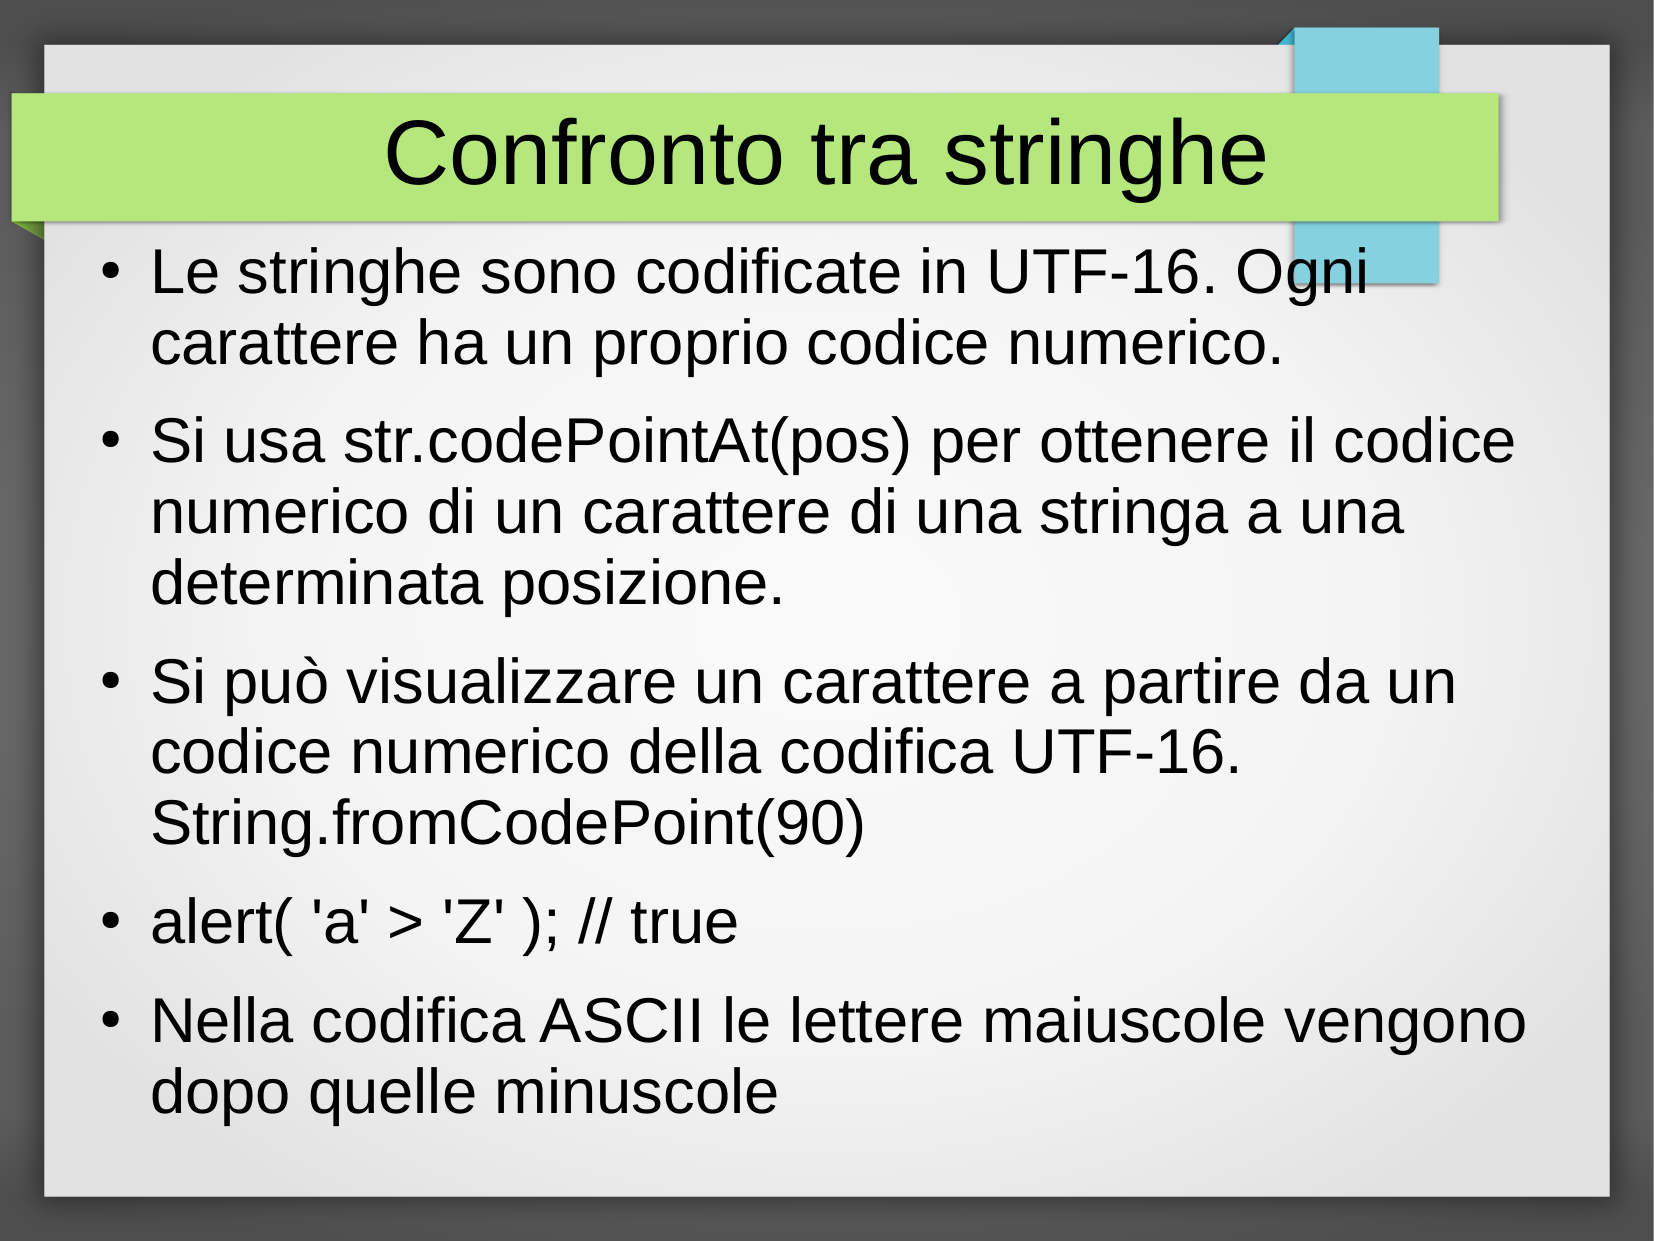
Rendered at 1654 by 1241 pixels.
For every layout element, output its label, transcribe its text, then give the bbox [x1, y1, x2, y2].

title Confronto tra stringhe [82, 49, 1571, 236]
picture [0, 0, 1654, 1241]
list Le stringhe sono codificate in UTF-16. Ogni carattere ha un proprio codice numerico. Si usa str.codePointAt(pos) per ottenere il codice numerico di un carattere di una stringa a una determinata posizione. Si può visualizzare un carattere a partire da un codice numerico della codifica UTF-16. String.fromCodePoint(90) alert( 'a' > 'Z' ); // true Nella codifica ASCII le lettere maiuscole vengono dopo quelle minuscole [82, 236, 1571, 1134]
